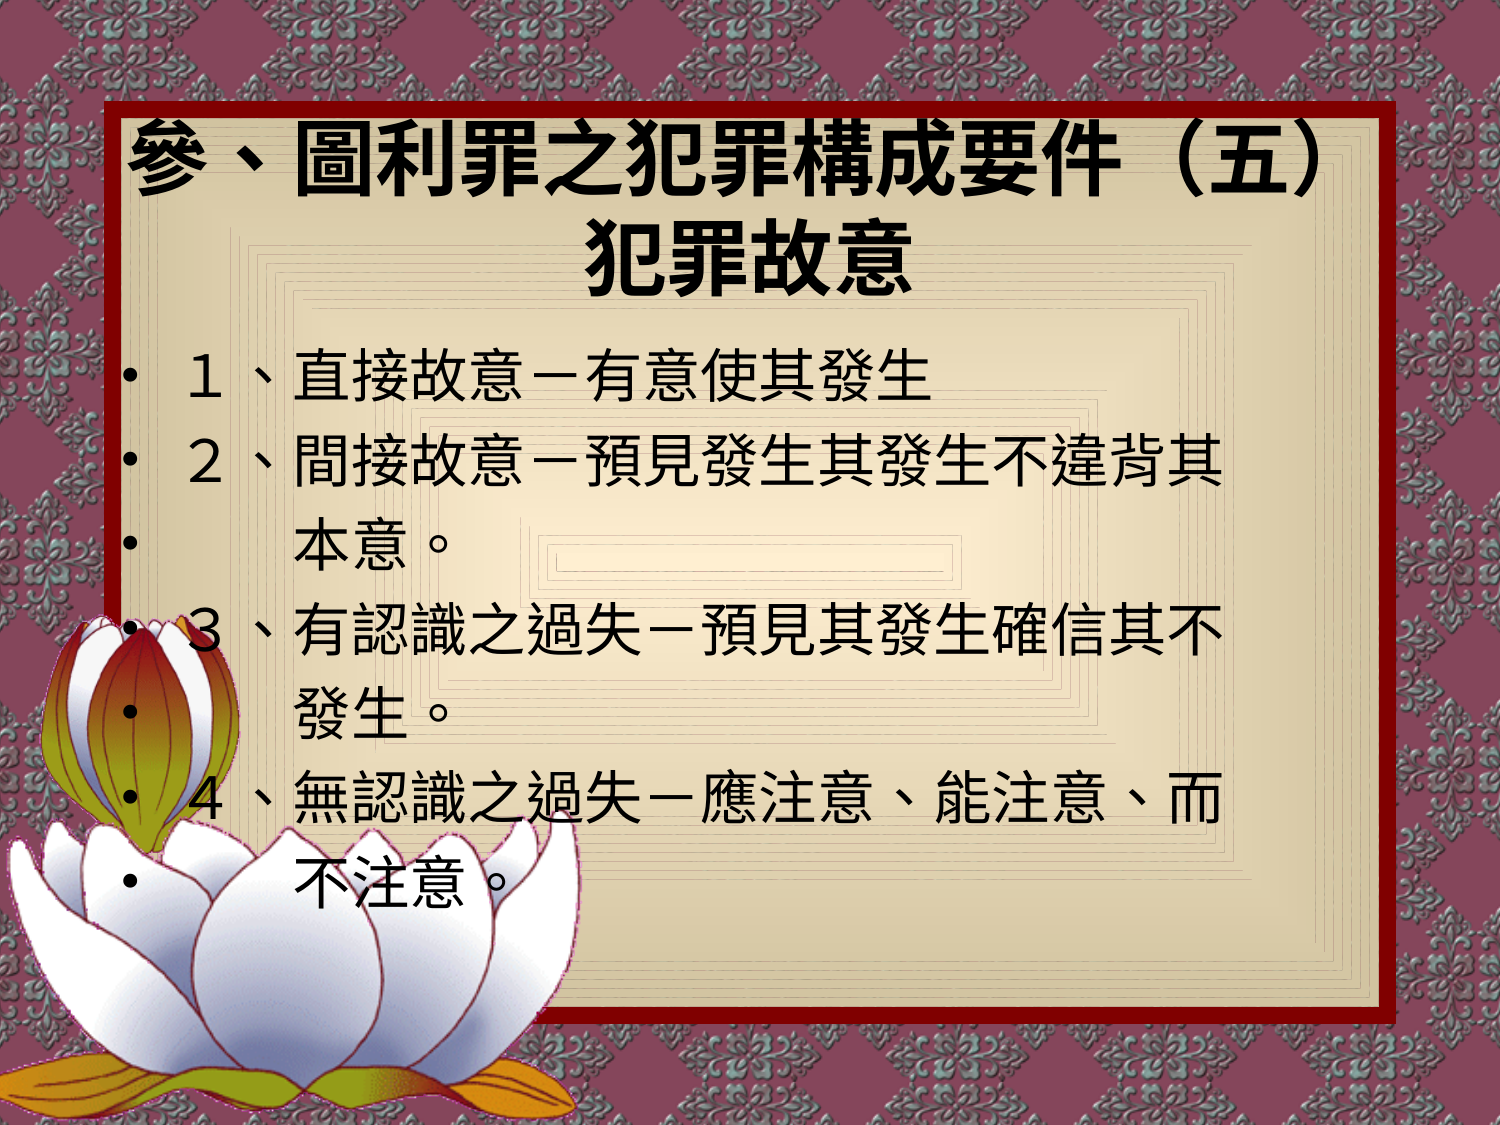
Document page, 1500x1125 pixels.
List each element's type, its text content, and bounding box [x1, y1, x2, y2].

picture [0, 0, 1500, 1125]
list １、直接故意－有意使其發生 ２、間接故意－預見發生其發生不違背其 本意。 ３、有認識之過失－預見其發生確信其不 發生。 ４、無認識之過失－應注意、能注意、而 不注意。 [112, 324, 1388, 988]
title 參、圖利罪之犯罪構成要件（五）犯罪故意 [112, 112, 1388, 300]
